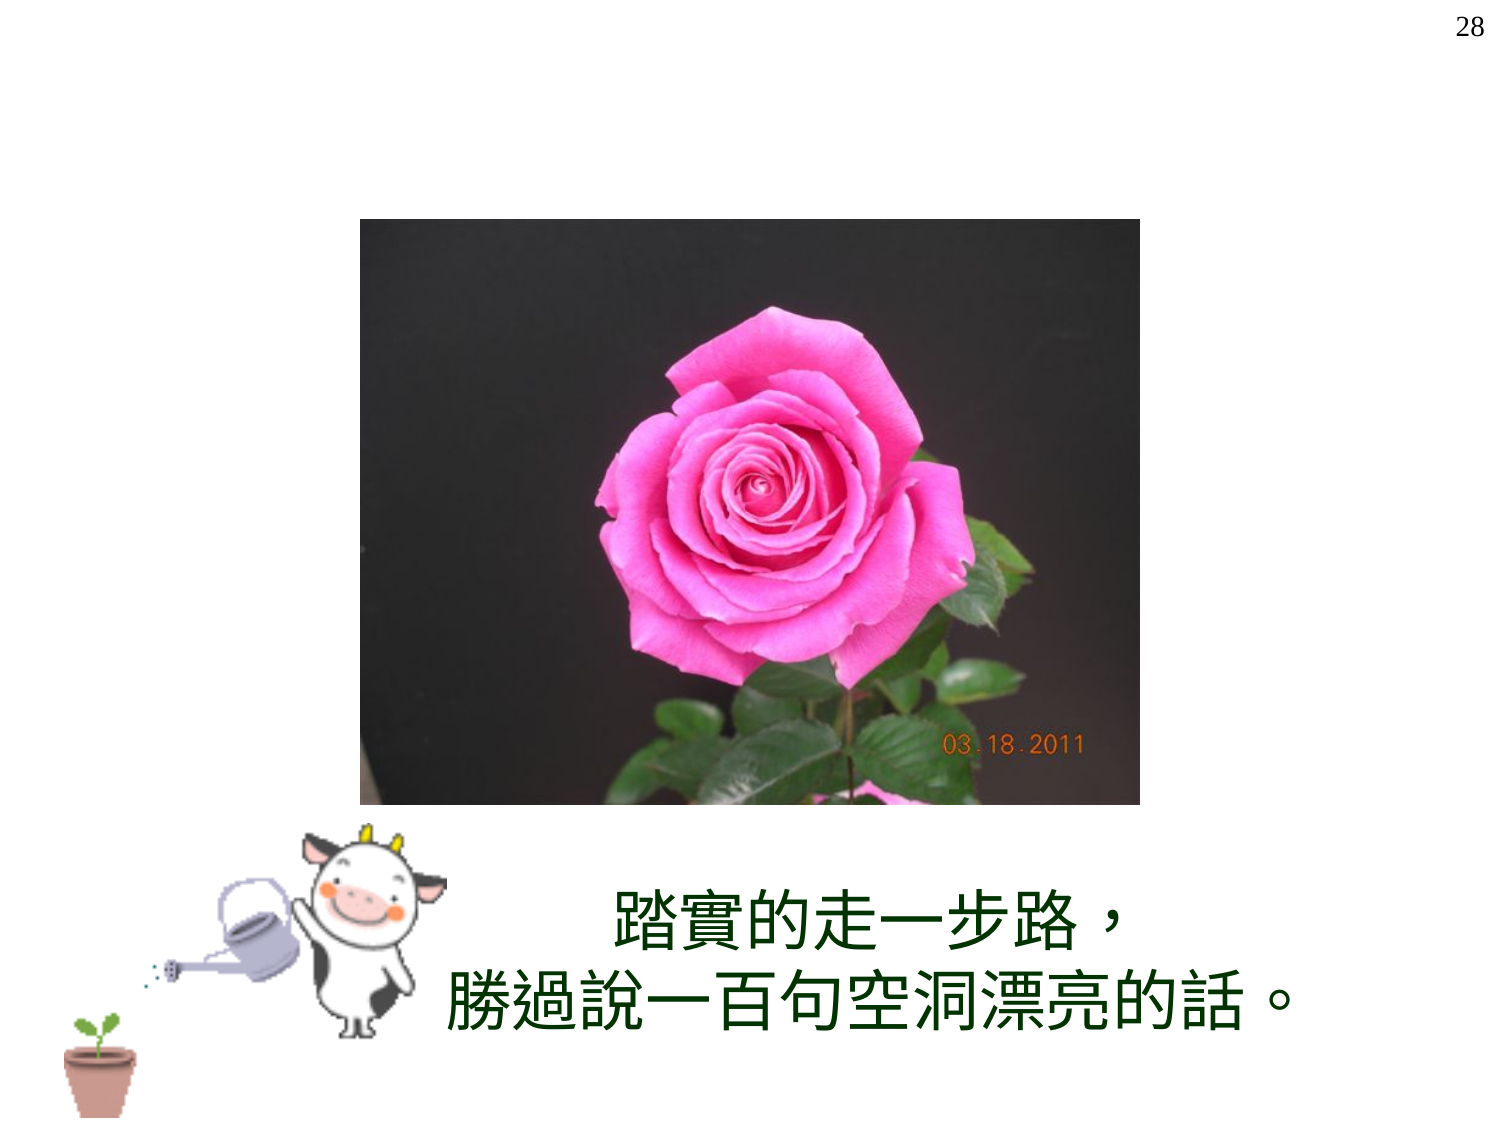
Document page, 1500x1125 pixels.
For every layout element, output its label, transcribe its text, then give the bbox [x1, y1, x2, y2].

title 踏實的走一步路， 勝過說一百句空洞漂亮的話。 [447, 869, 1363, 1047]
picture [64, 823, 447, 1118]
text_box <編號> [1249, 0, 1500, 76]
picture [360, 219, 1140, 805]
